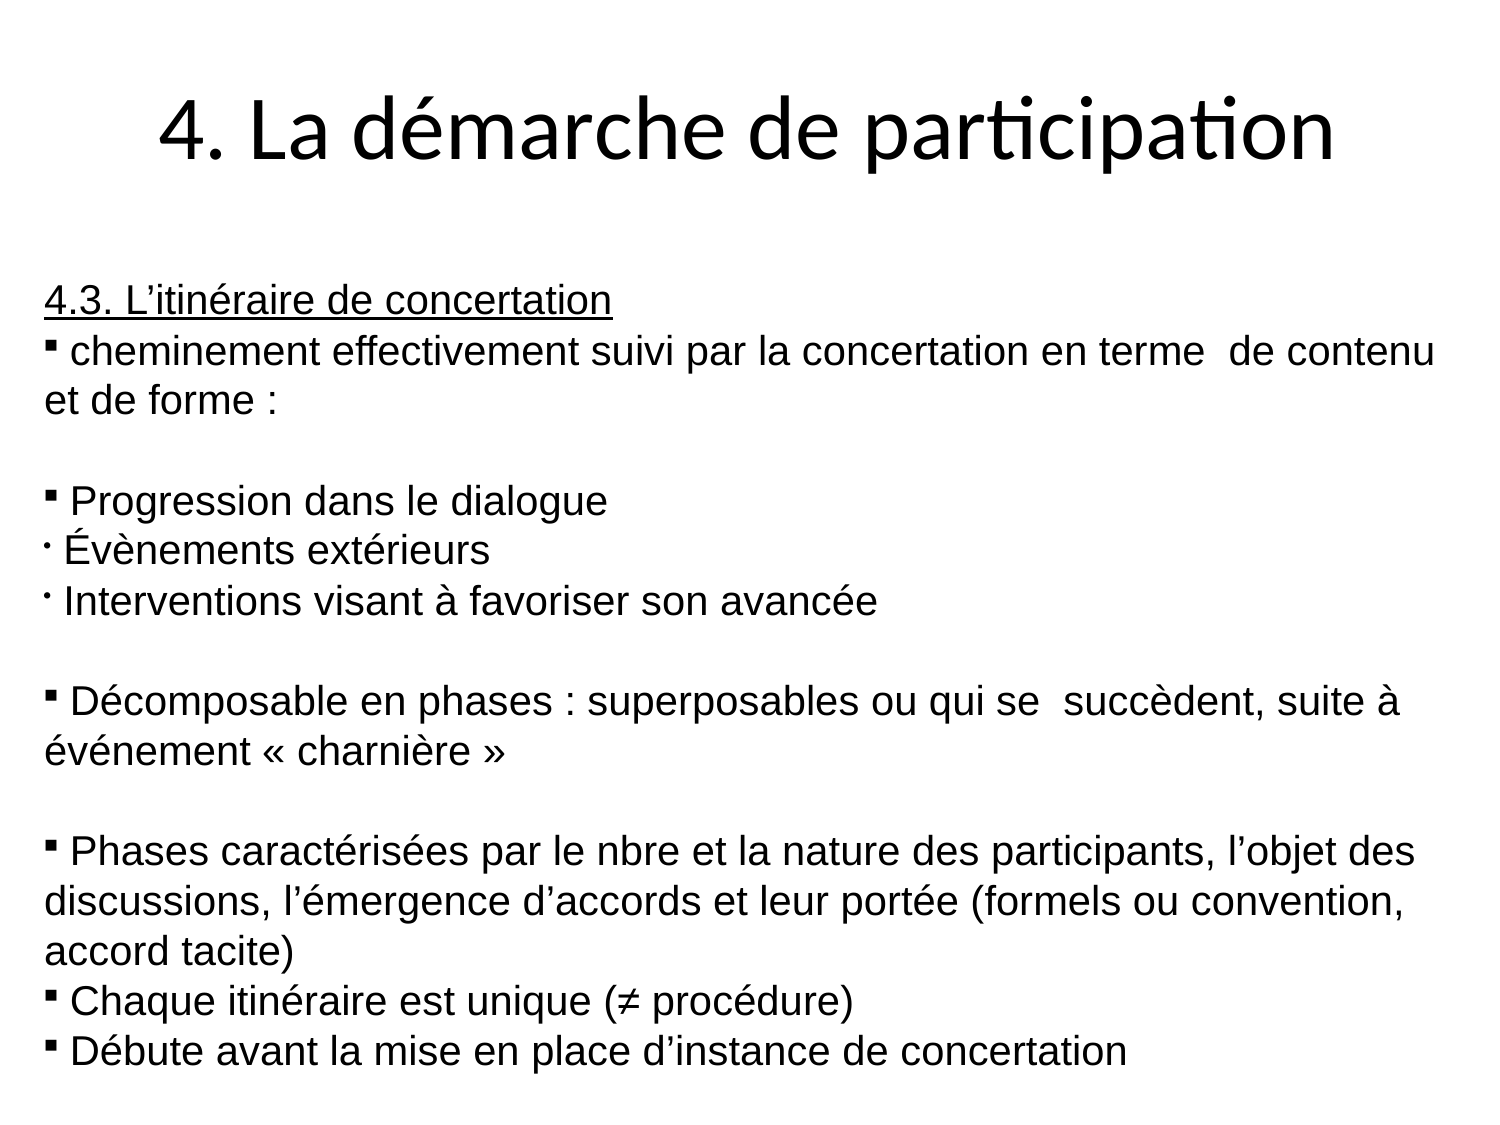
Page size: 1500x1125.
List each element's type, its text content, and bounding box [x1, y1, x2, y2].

title 4. La démarche de participation [75, 60, 1422, 296]
text_box 4.3. L’itinéraire de concertation cheminement effectivement suivi par la concertation en terme de contenu et de forme : Progression dans le dialogue Évènements extérieurs Interventions visant à favoriser son avancée Décomposable en phases : superposables ou qui se succèdent, suite à événement « charnière » Phases caractérisées par le nbre et la nature des participants, l’objet des discussions, l’émergence d’accords et leur portée (formels ou convention, accord tacite) Chaque itinéraire est unique (≠ procédure) Débute avant la mise en place d’instance de concertation [29, 265, 1477, 1082]
